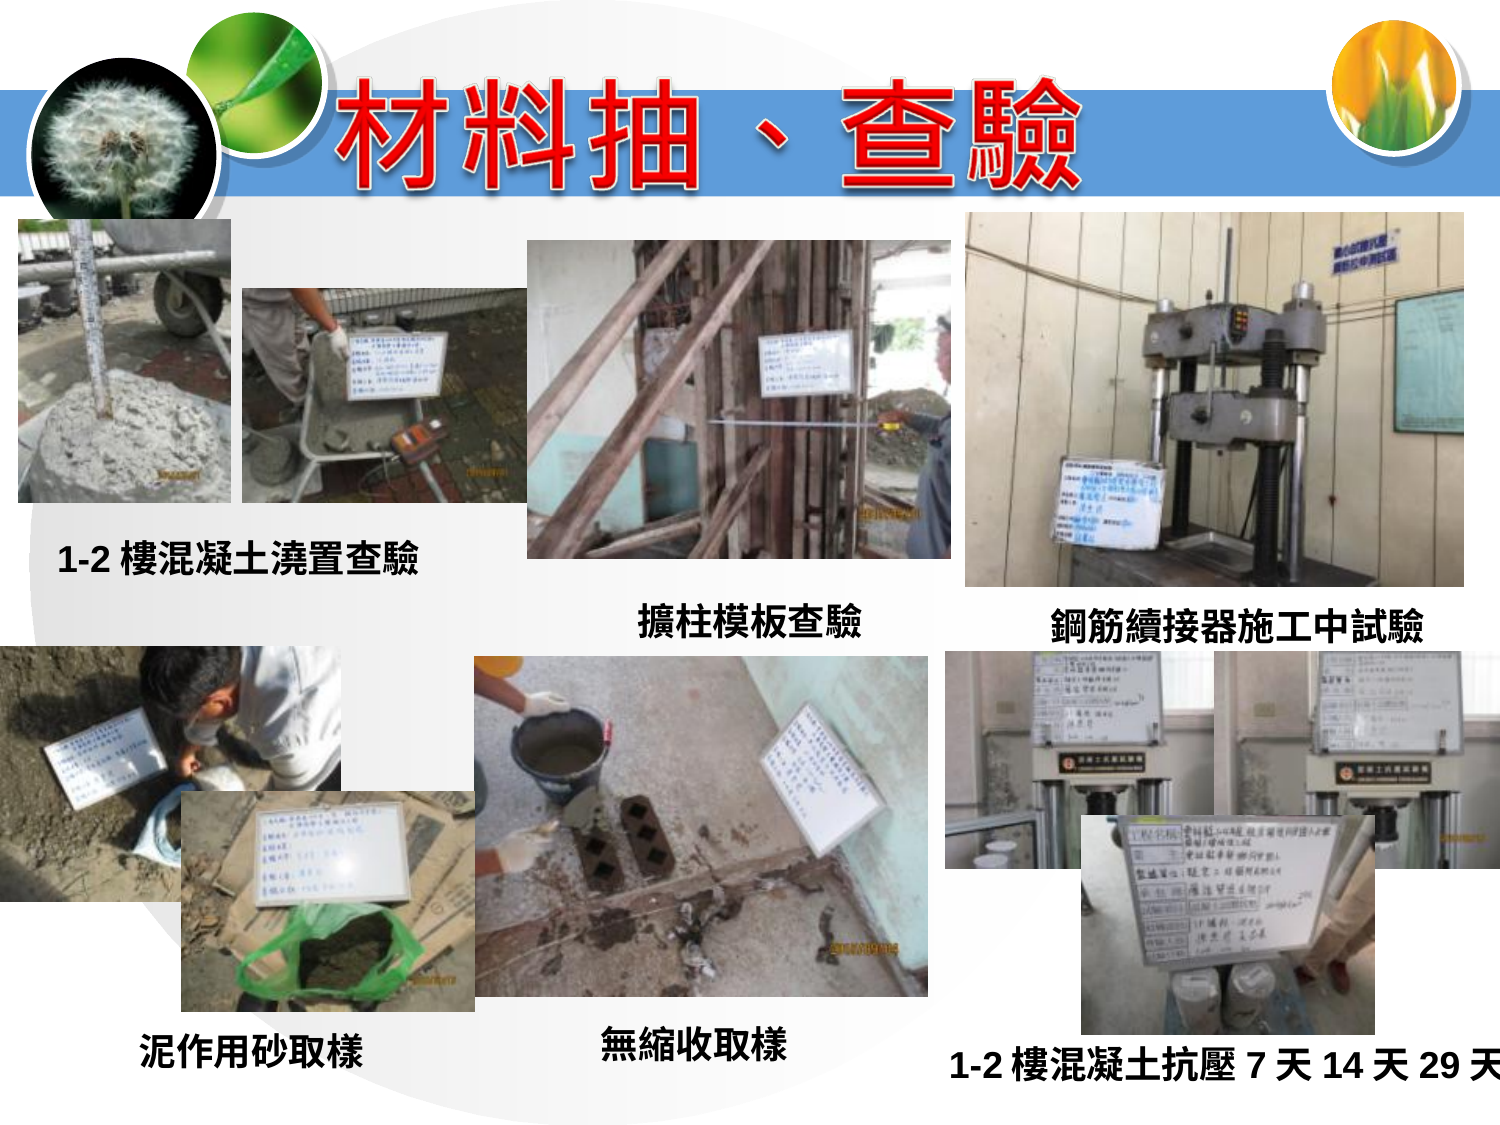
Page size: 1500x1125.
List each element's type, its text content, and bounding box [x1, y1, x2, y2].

picture [0, 12, 1500, 1035]
picture [1331, 20, 1457, 151]
text_box 泥作用砂取樣 [124, 1020, 383, 1081]
text_box 1-2樓混凝土抗壓7天14天29天 [934, 1033, 1500, 1094]
text_box 鋼筋續接器施工中試驗 [1035, 595, 1441, 651]
text_box 1-2樓混凝土澆置查驗 [42, 527, 436, 589]
text_box 擴柱模板查驗 [622, 590, 878, 651]
picture [18, 57, 231, 503]
text_box 無縮收取樣 [585, 1012, 803, 1074]
